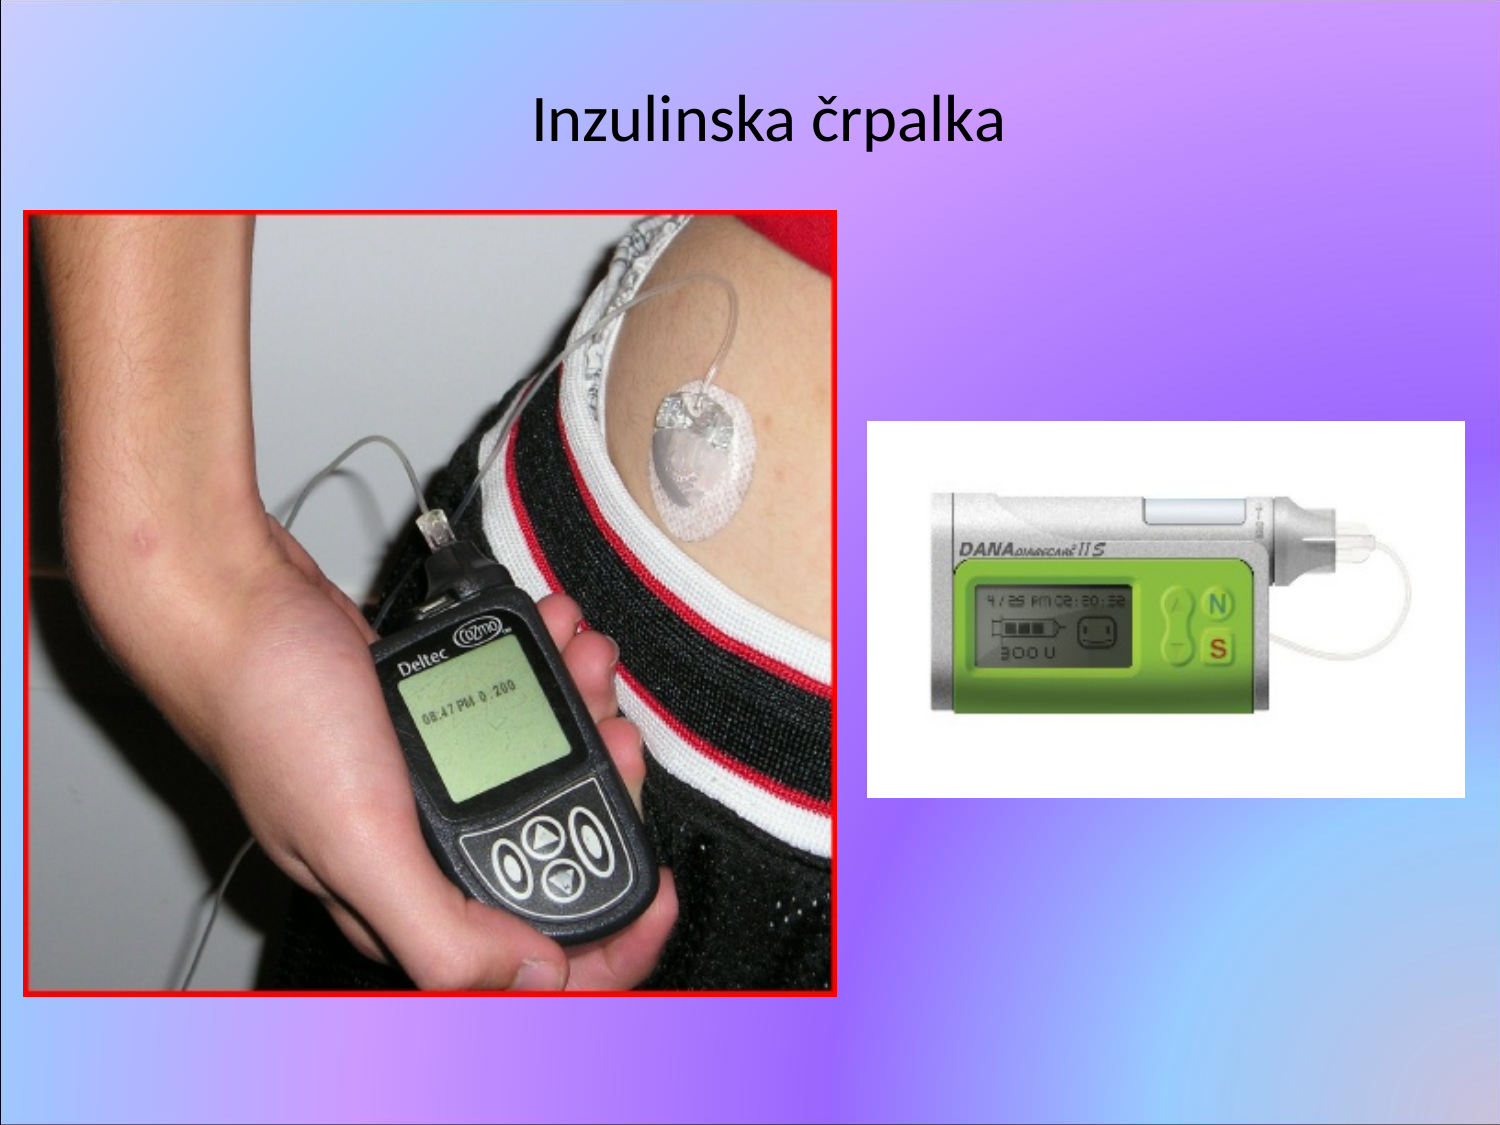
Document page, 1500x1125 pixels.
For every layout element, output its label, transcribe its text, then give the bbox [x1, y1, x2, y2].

picture [0, 0, 1500, 1125]
title Inzulinska črpalka [93, 0, 1444, 230]
